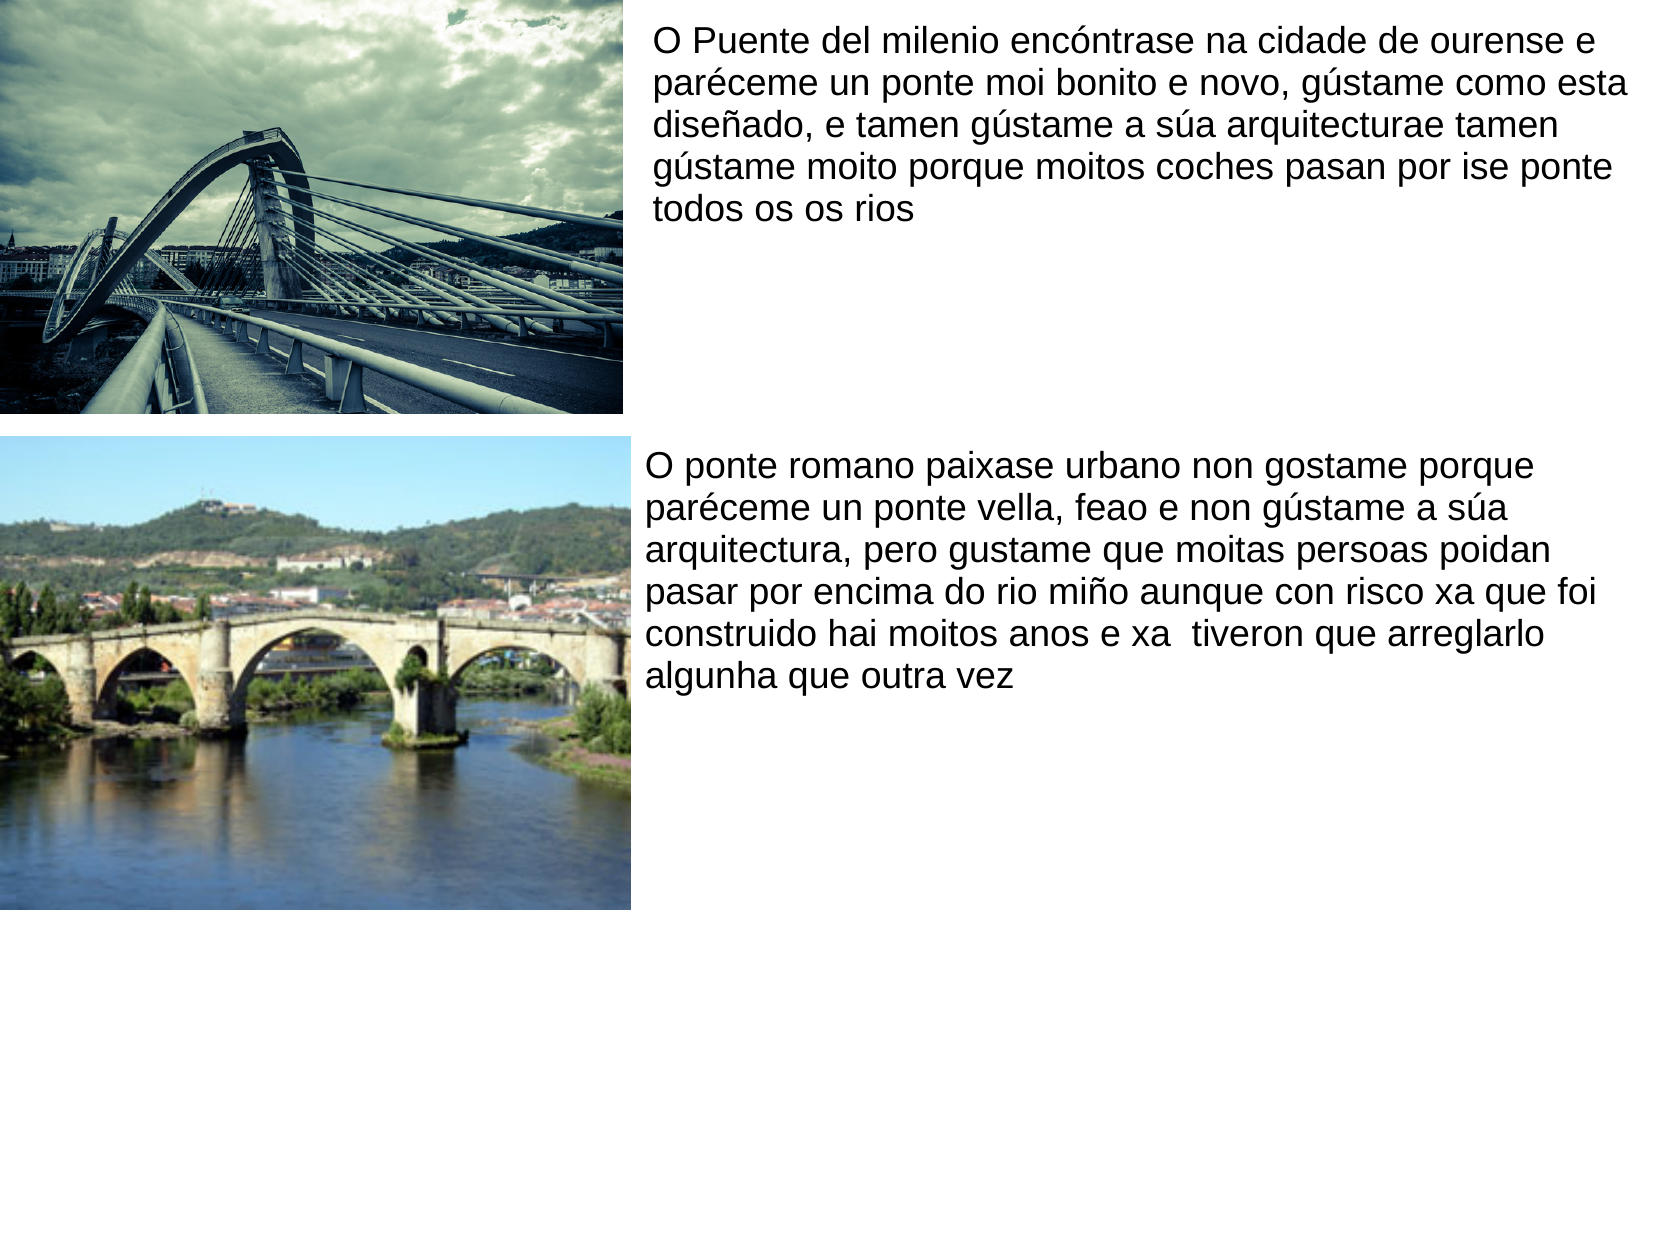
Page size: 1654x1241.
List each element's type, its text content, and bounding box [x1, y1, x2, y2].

picture [0, 436, 631, 910]
picture [0, 0, 623, 414]
text_box O ponte romano paixase urbano non gostame porque paréceme un ponte vella, feao e non gústame a súa arquitectura, pero gustame que moitas persoas poidan pasar por encima do rio miño aunque con risco xa que foi construido hai moitos anos e xa tiveron que arreglarlo algunha que outra vez [630, 437, 1654, 704]
text_box O Puente del milenio encóntrase na cidade de ourense e paréceme un ponte moi bonito e novo, gústame como esta diseñado, e tamen gústame a súa arquitecturae tamen gústame moito porque moitos coches pasan por ise ponte todos os os rios [637, 11, 1654, 237]
